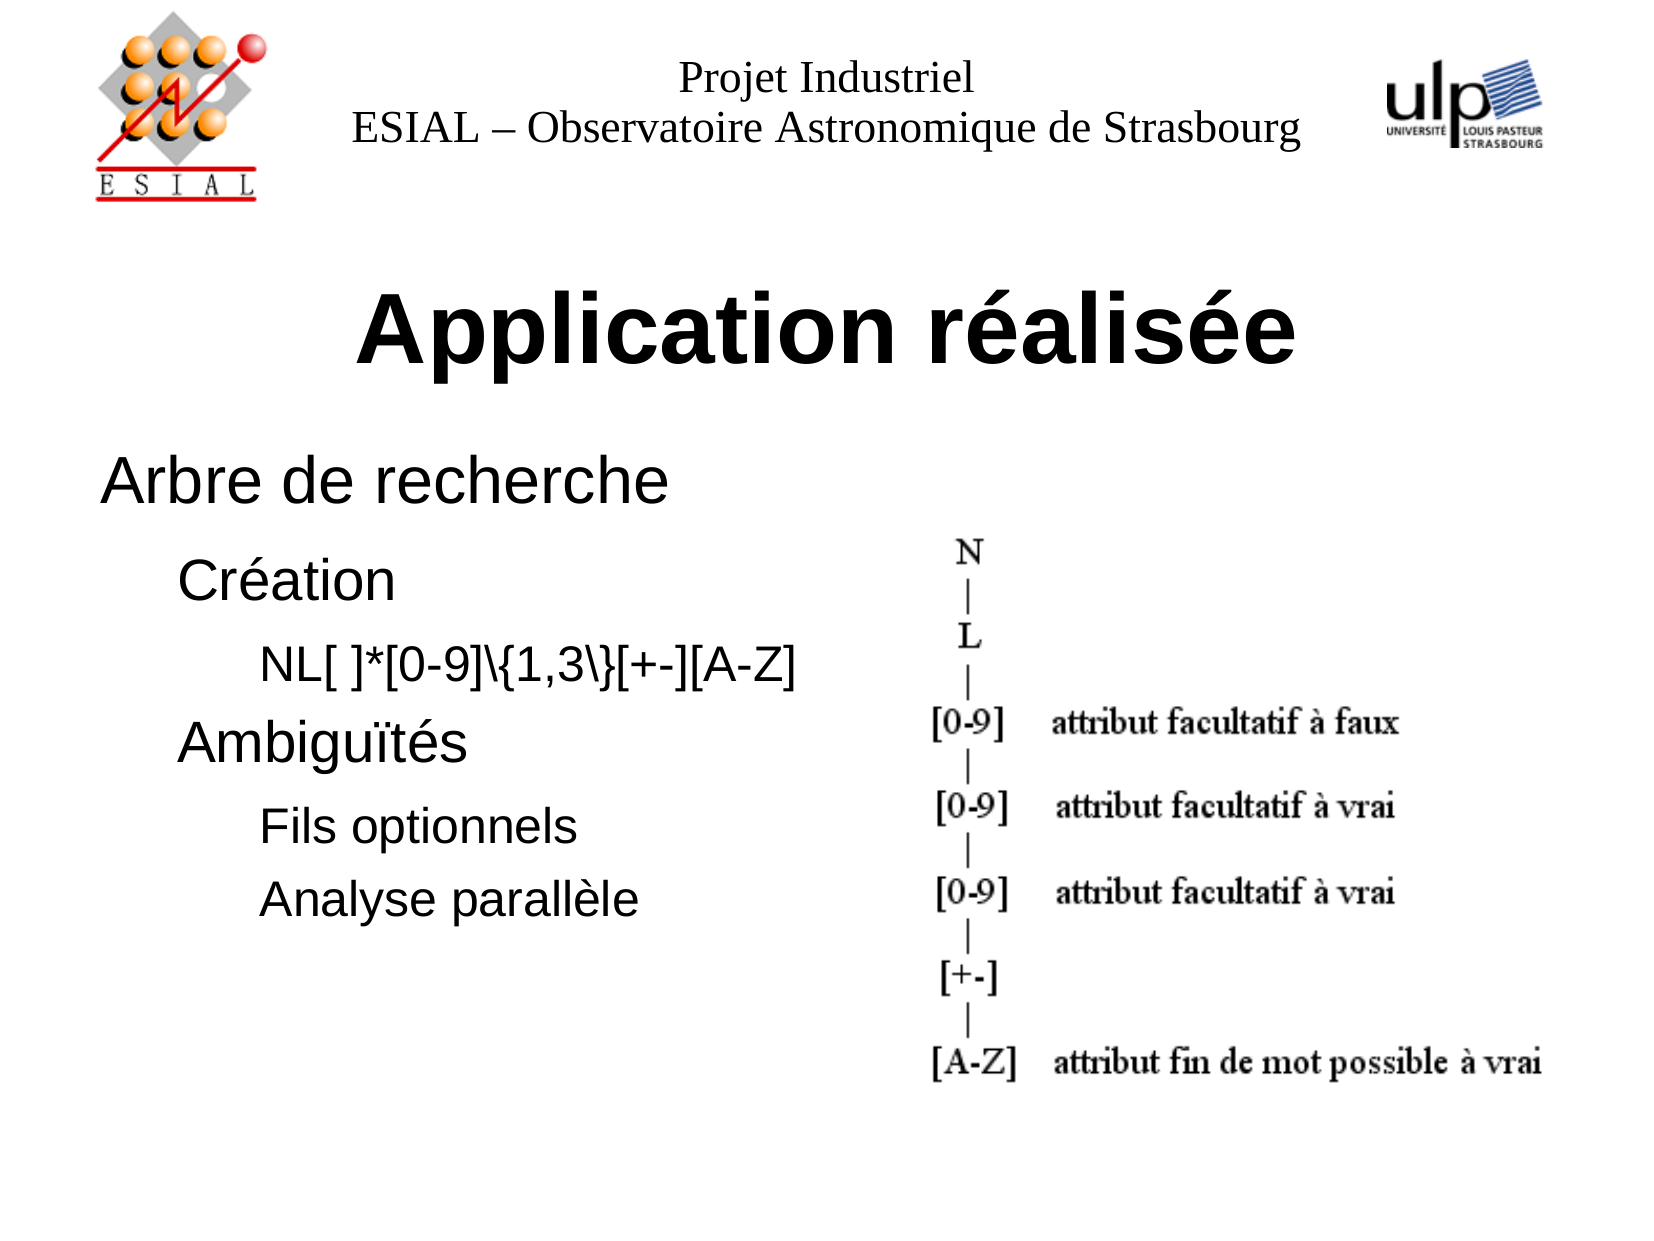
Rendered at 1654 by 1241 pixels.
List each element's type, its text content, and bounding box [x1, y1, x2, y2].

title Projet Industriel ESIAL – Observatoire Astronomique de Strasbourg [82, 49, 1571, 257]
picture [88, 6, 273, 49]
chart [915, 531, 1565, 1093]
list Arbre de recherche Création NL[ ]*[0-9]\{1,3\}[+-][A-Z] Ambiguïtés Fils optionnels Analyse parallèle [82, 442, 886, 1152]
text_box Application réalisée [265, 265, 1388, 414]
